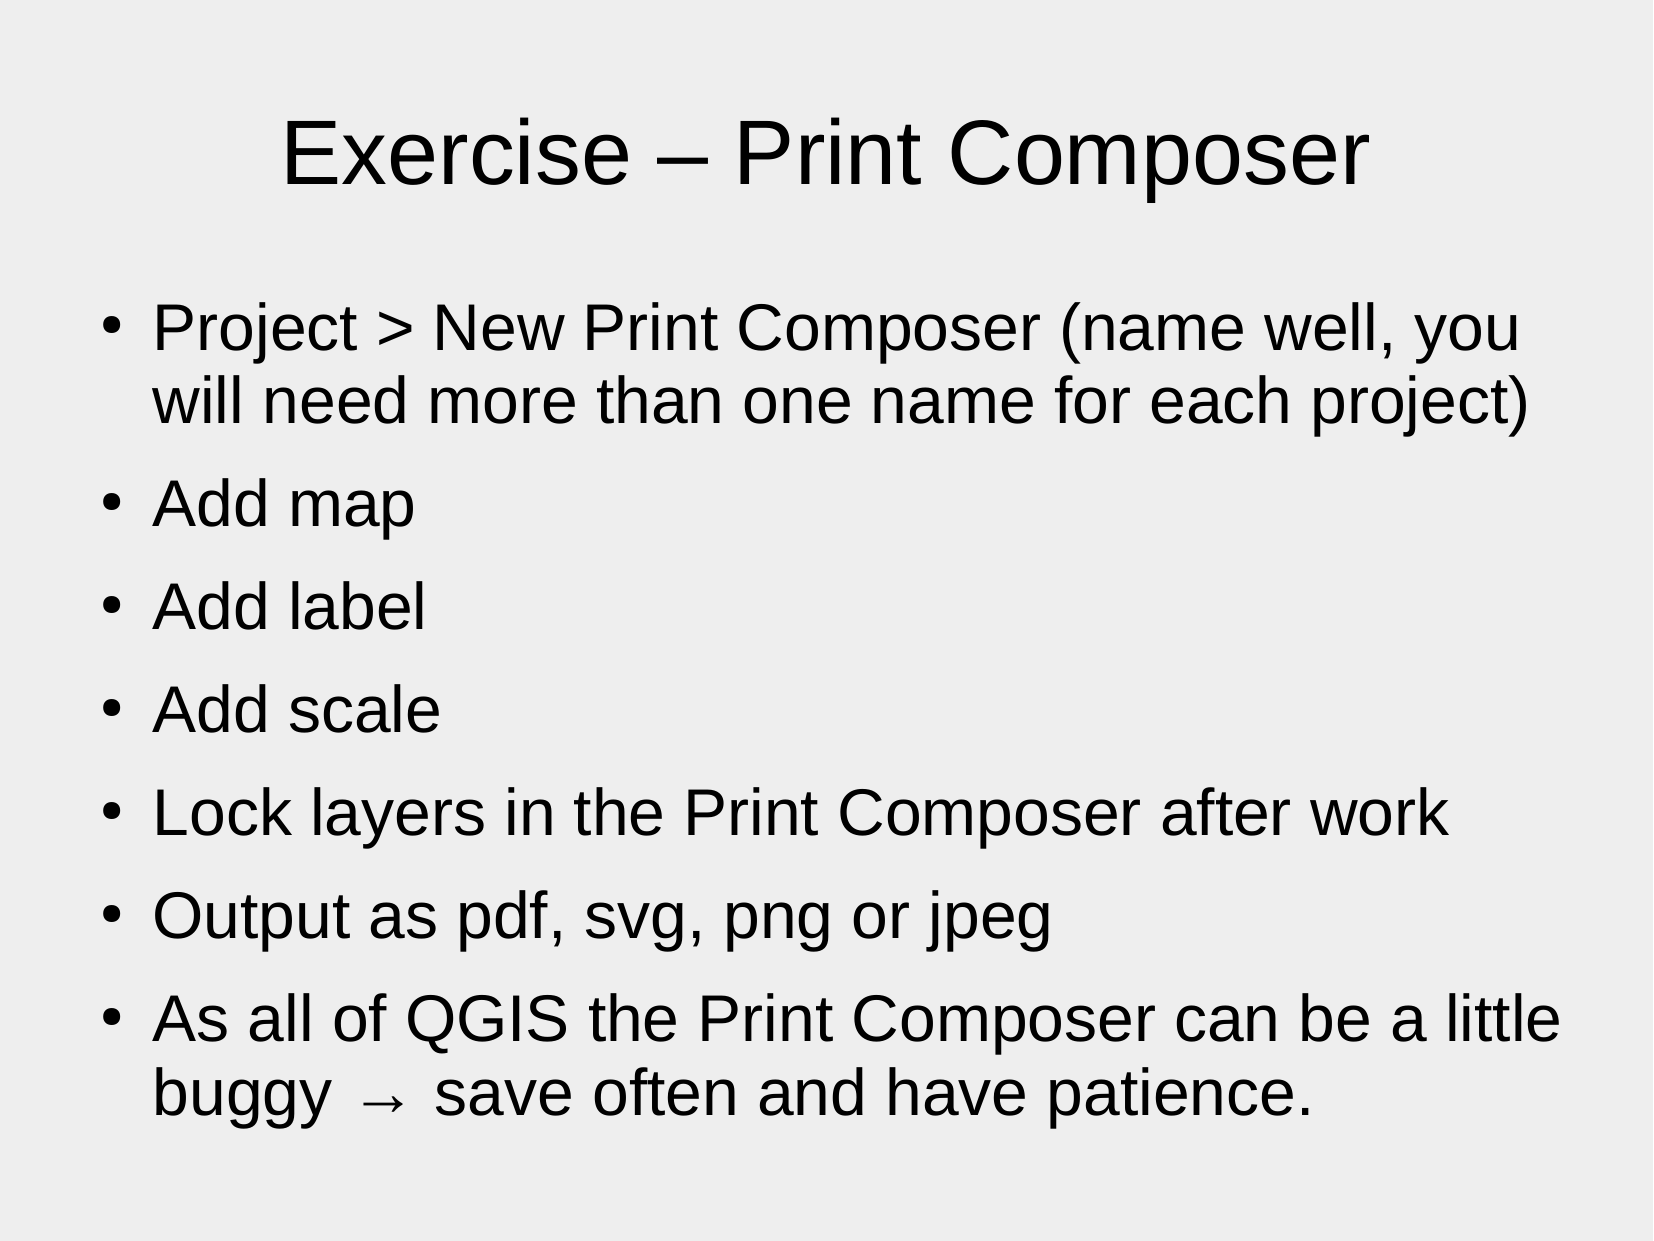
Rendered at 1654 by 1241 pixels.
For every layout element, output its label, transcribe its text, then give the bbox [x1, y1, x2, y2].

list Project > New Print Composer (name well, you will need more than one name for each project) Add map Add label Add scale Lock layers in the Print Composer after work Output as pdf, svg, png or jpeg As all of QGIS the Print Composer can be a little buggy → save often and have patience. [82, 290, 1571, 1141]
title Exercise – Print Composer [82, 49, 1571, 257]
